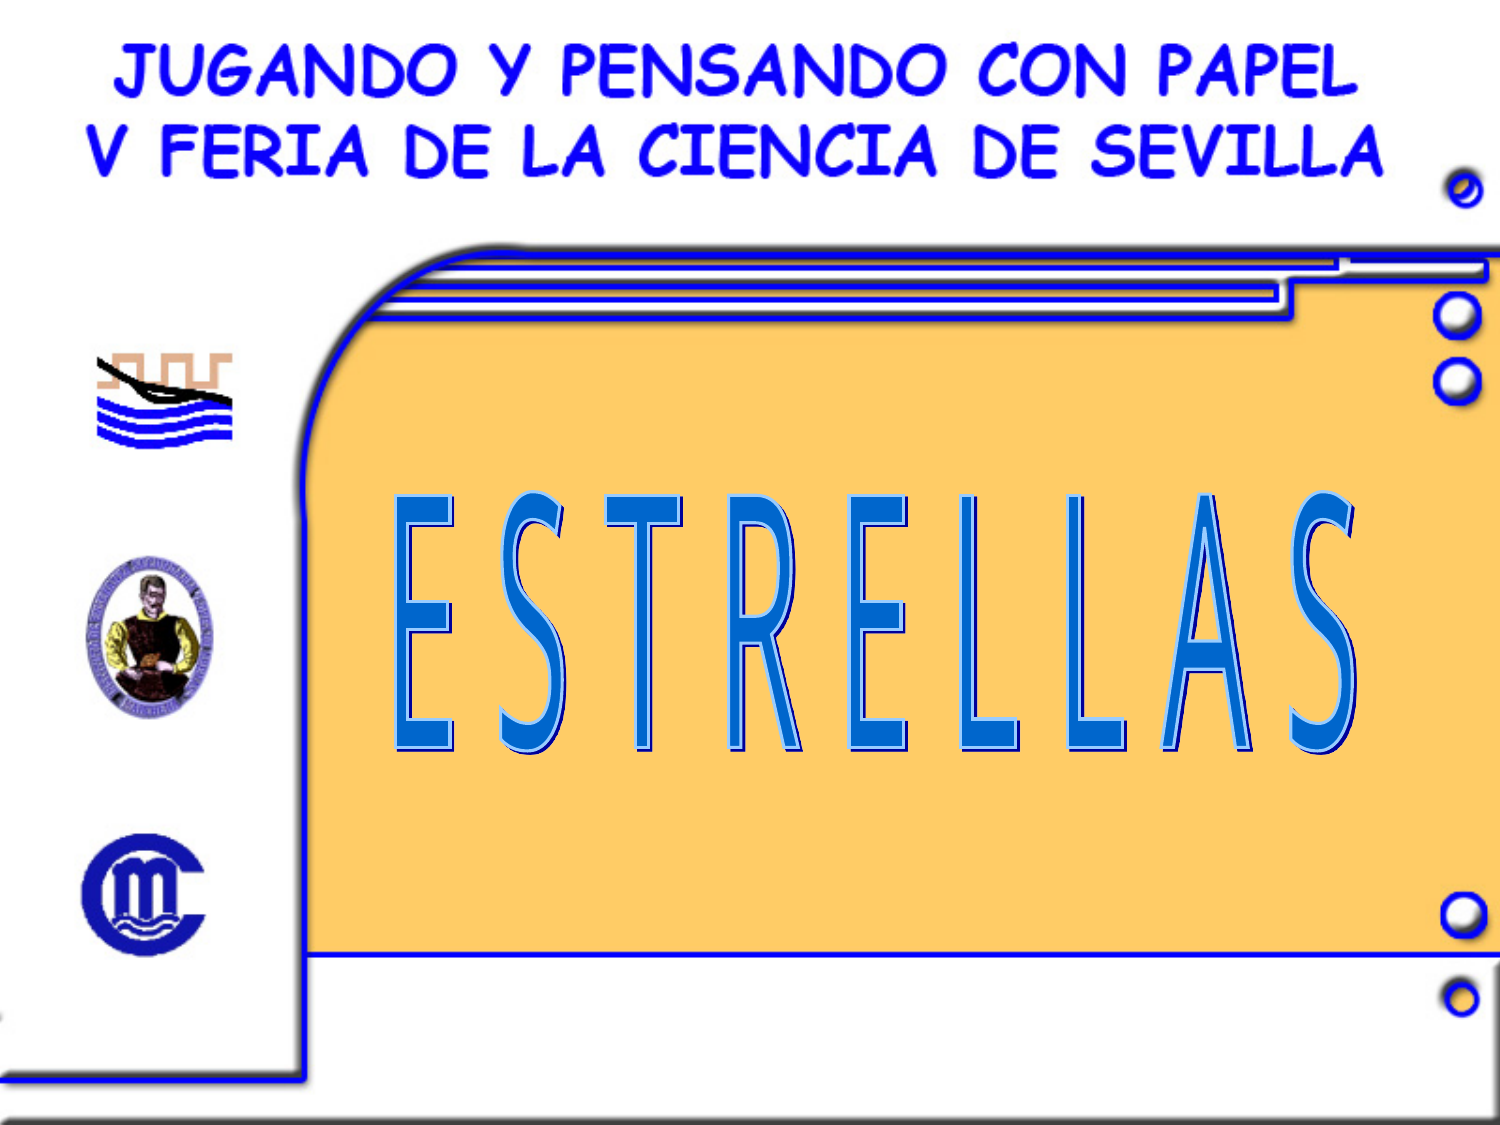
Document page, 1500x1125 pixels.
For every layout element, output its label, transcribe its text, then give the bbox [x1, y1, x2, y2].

text_box E S T R E L L A S [848, 495, 904, 748]
text_box E S T R E L L A S [728, 495, 799, 748]
text_box E S T R E L L A S [395, 495, 451, 748]
text_box E S T R E L L A S [500, 491, 563, 751]
text_box E S T R E L L A S [960, 495, 1016, 748]
text_box E S T R E L L A S [1290, 491, 1353, 751]
picture [0, 0, 1500, 1125]
text_box E S T R E L L A S [605, 495, 679, 748]
text_box E S T R E L L A S [1067, 495, 1123, 748]
text_box E S T R E L L A S [1161, 494, 1249, 748]
